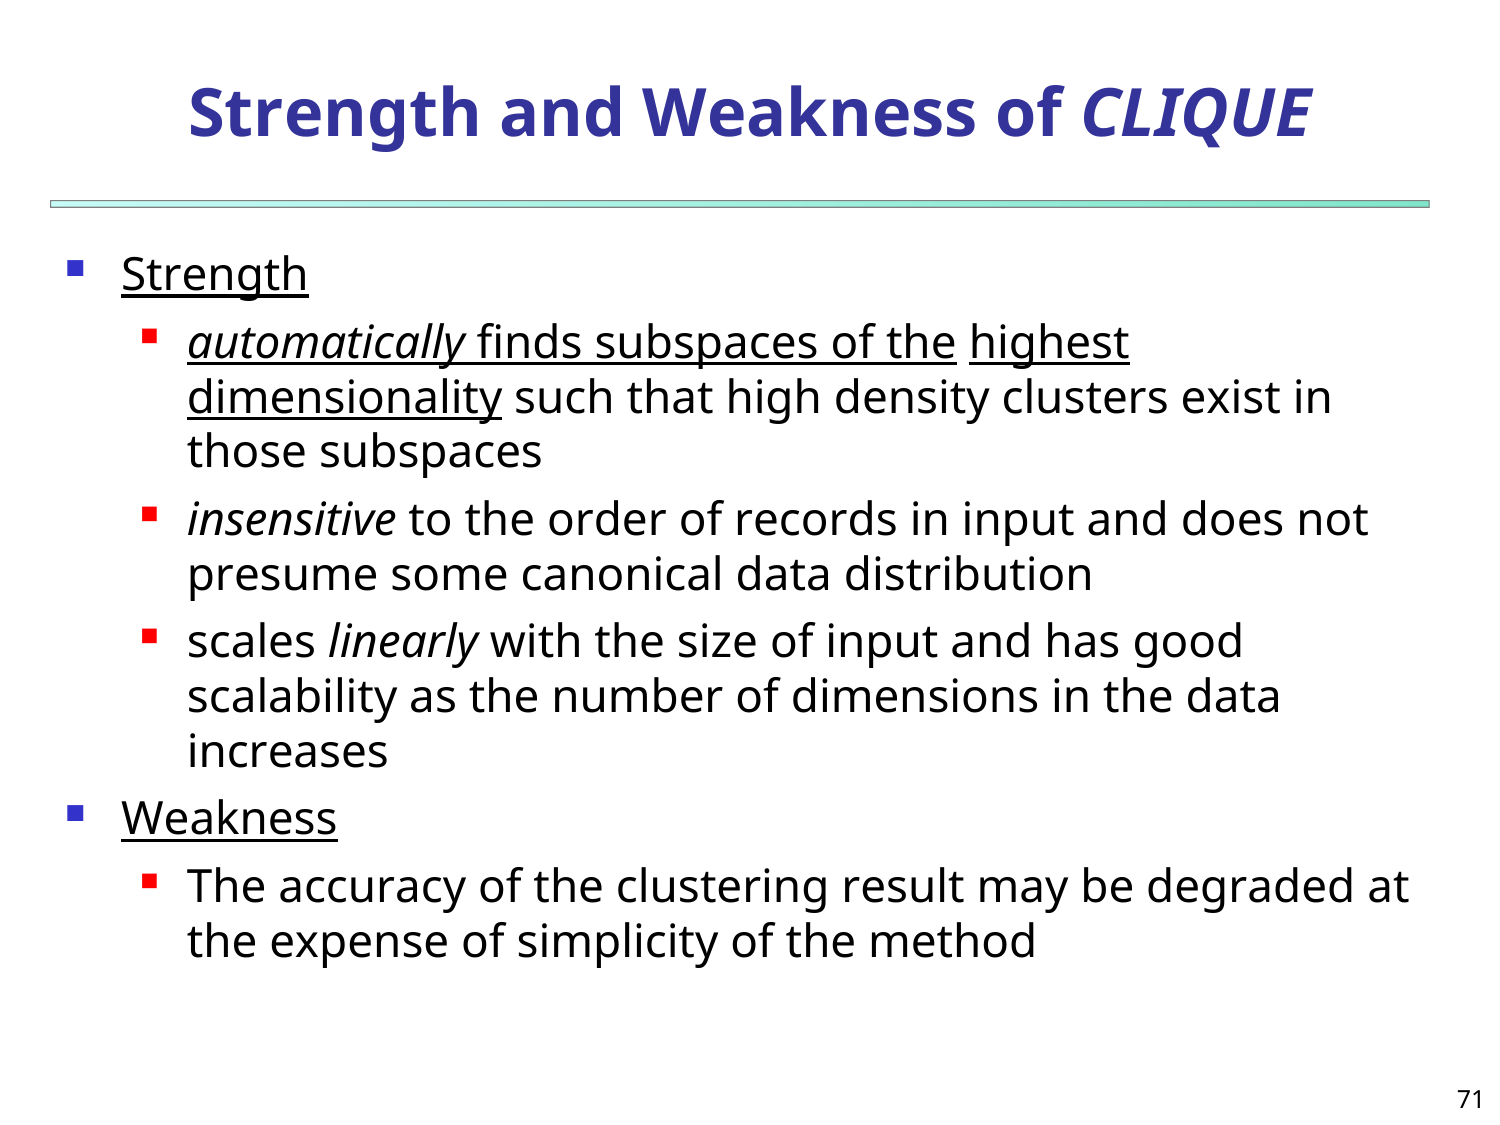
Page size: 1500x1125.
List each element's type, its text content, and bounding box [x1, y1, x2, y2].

text_box 18 [1187, 1062, 1500, 1125]
list Strength automatically finds subspaces of the highest dimensionality such that high density clusters exist in those subspaces insensitive to the order of records in input and does not presume some canonical data distribution scales linearly with the size of input and has good scalability as the number of dimensions in the data increases Weakness The accuracy of the clustering result may be degraded at the expense of simplicity of the method [49, 237, 1438, 1051]
title Strength and Weakness of CLIQUE [0, 49, 1500, 157]
